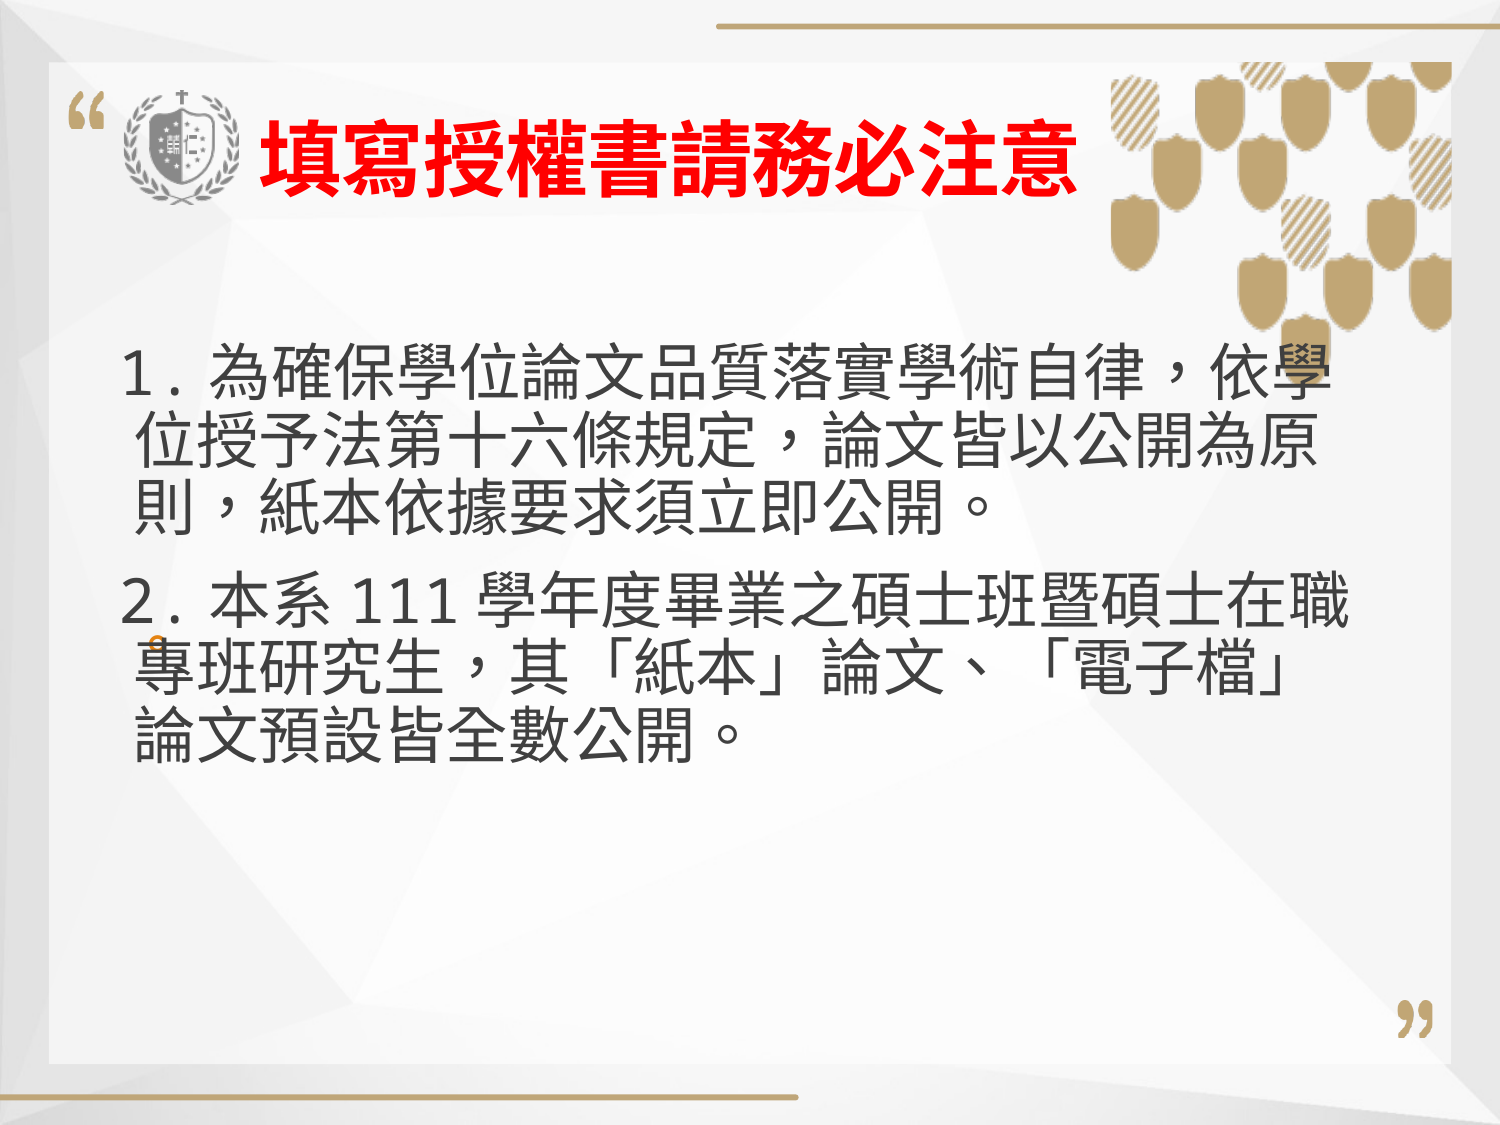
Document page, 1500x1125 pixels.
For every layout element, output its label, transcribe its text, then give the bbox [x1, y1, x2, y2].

text_box [0, 278, 1436, 1125]
text_box 填寫授權書請務必注意 [64, 100, 1276, 266]
text_box 1.為確保學位論文品質落實學術自律，依學位授予法第十六條規定，論文皆以公開為原則，紙本依據要求須立即公開。 2.本系111學年度畢業之碩士班暨碩士在職專班研究生，其「紙本」論文、「電子檔」論文預設皆全數公開。 [88, 334, 1388, 1020]
picture [123, 90, 239, 100]
